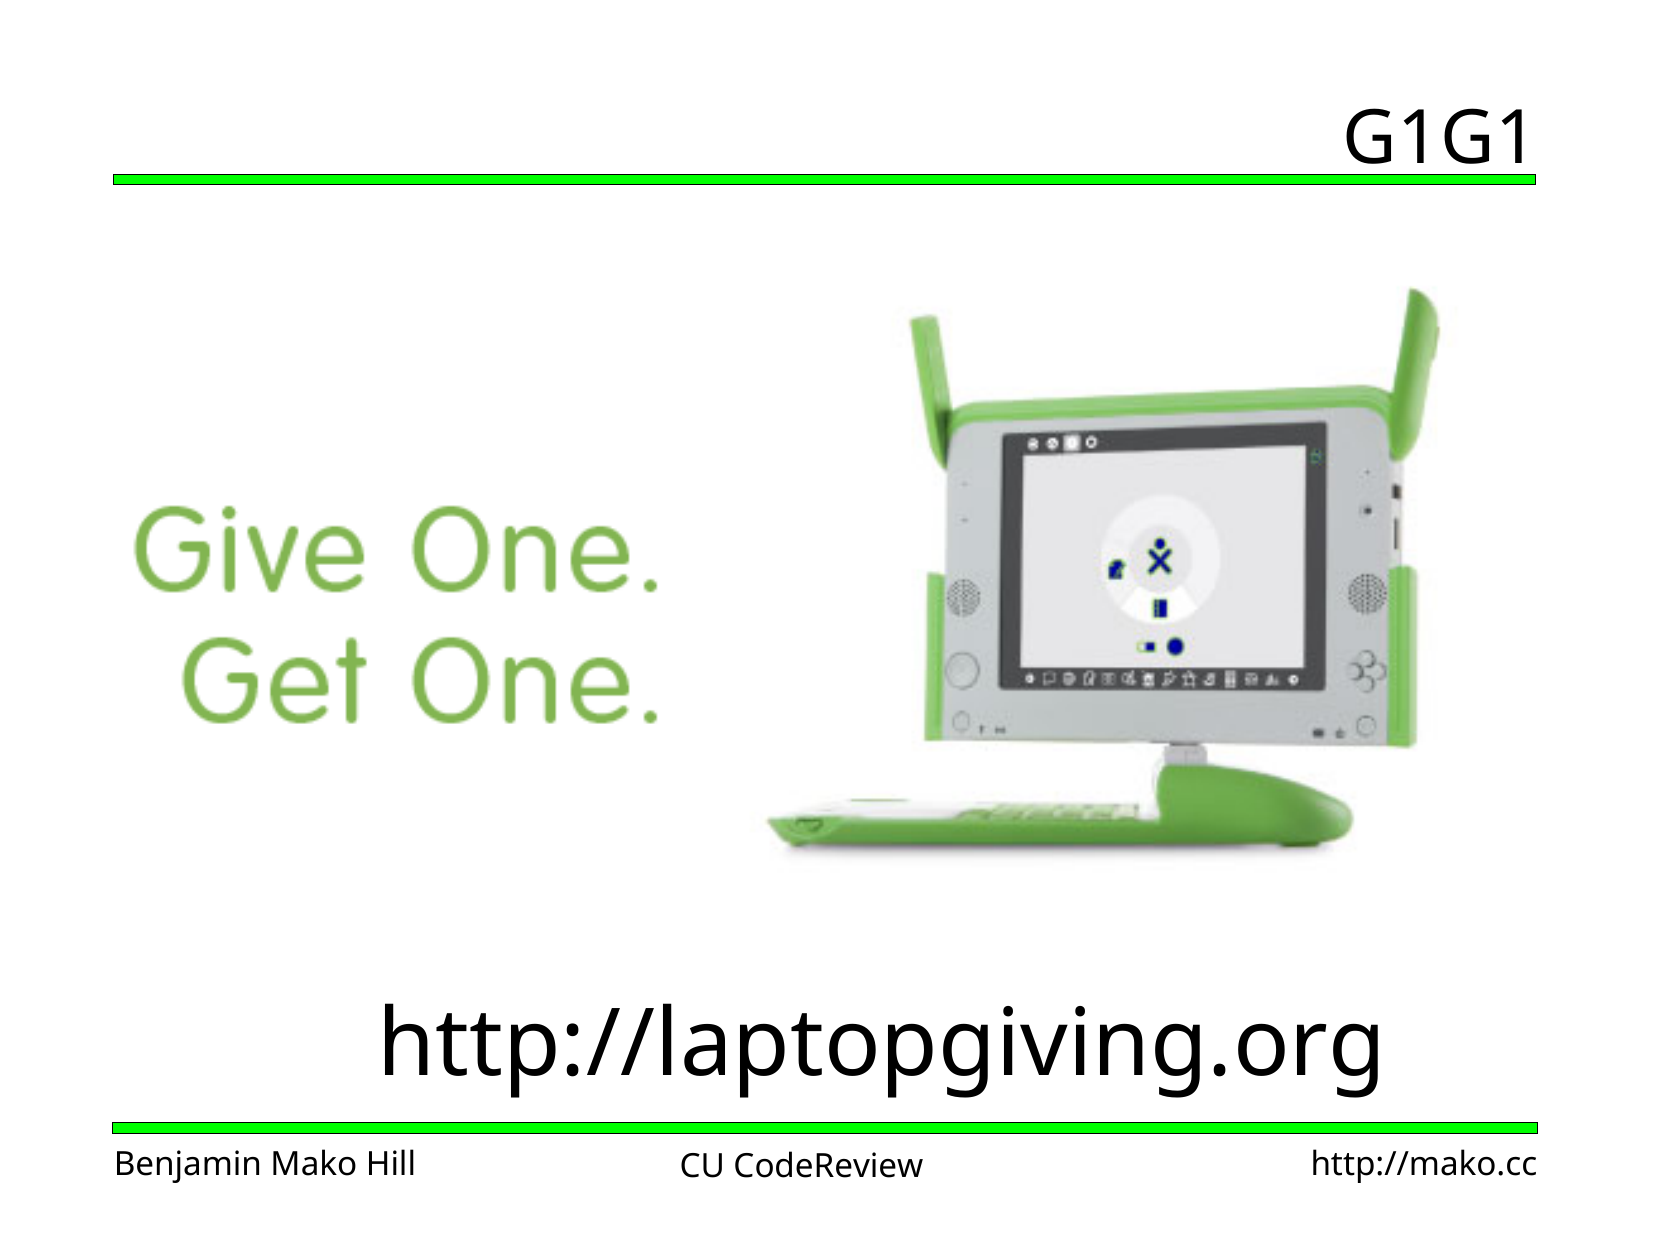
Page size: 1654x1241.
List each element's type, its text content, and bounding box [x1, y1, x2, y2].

picture [112, 262, 1501, 878]
title G1G1 [125, 70, 1538, 198]
text_box http://laptopgiving.org [377, 975, 1276, 1069]
